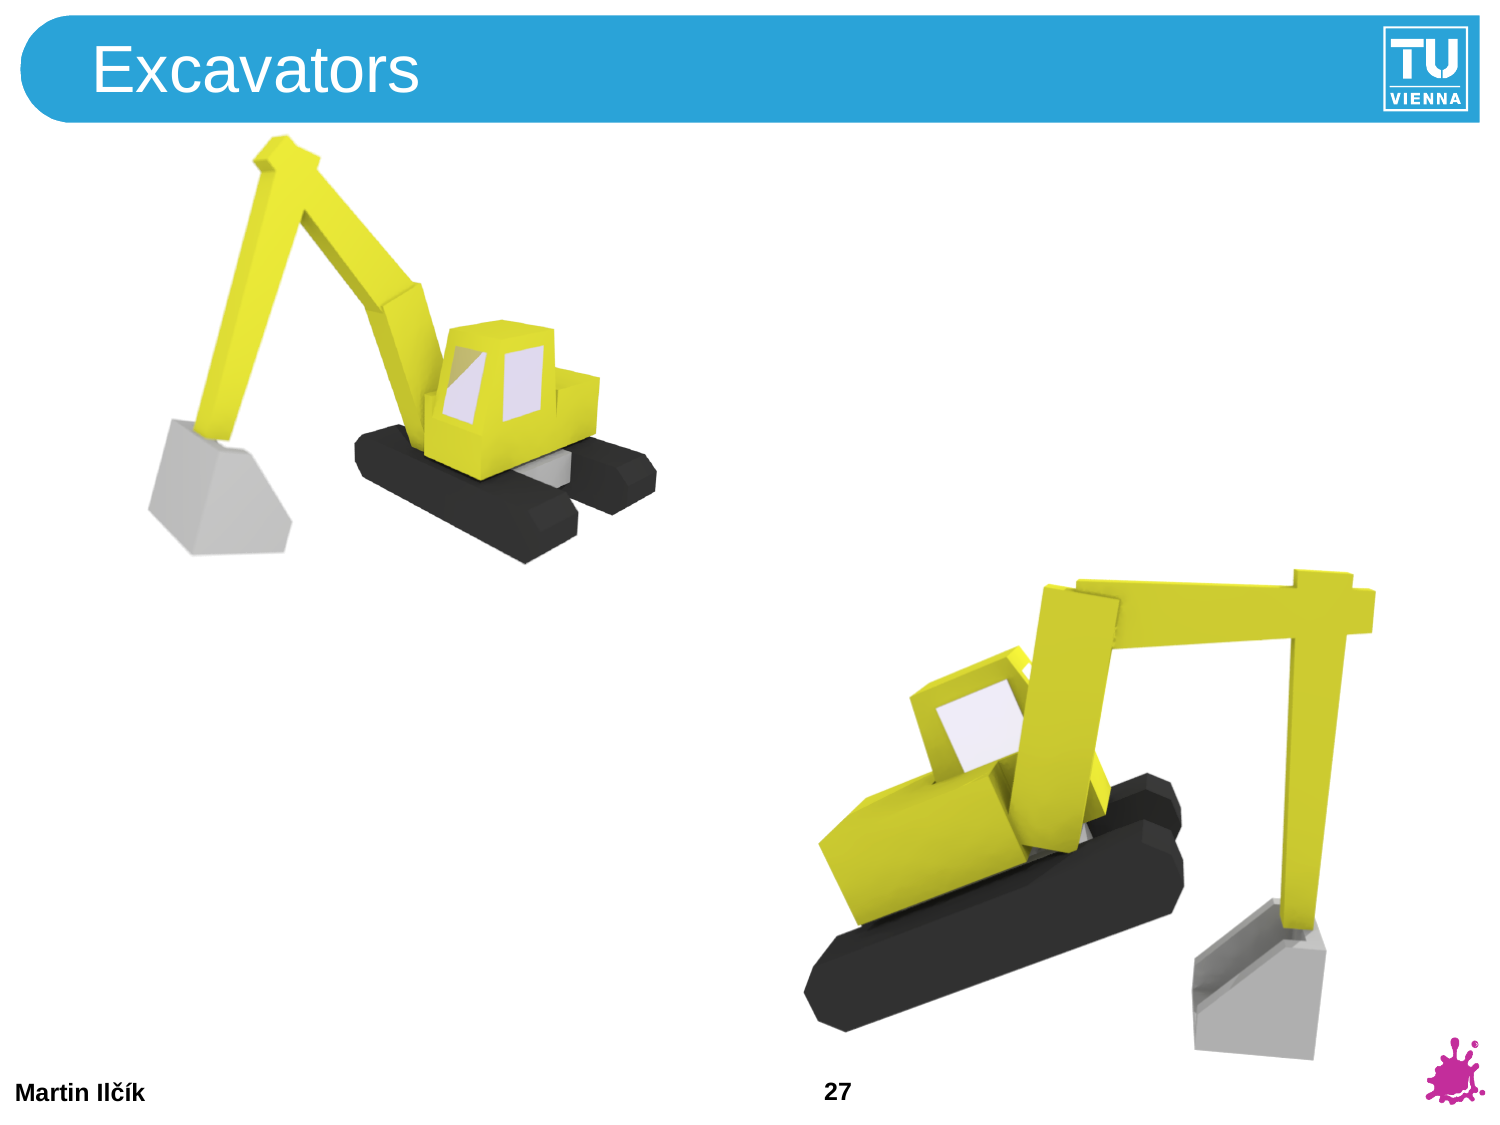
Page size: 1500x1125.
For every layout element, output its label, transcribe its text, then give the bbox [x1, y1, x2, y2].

text_box Martin Ilčík [0, 1068, 617, 1117]
picture [116, 131, 707, 575]
text_box 42 [749, 1067, 927, 1117]
picture [797, 543, 1388, 1082]
title Excavators [76, 7, 1350, 132]
